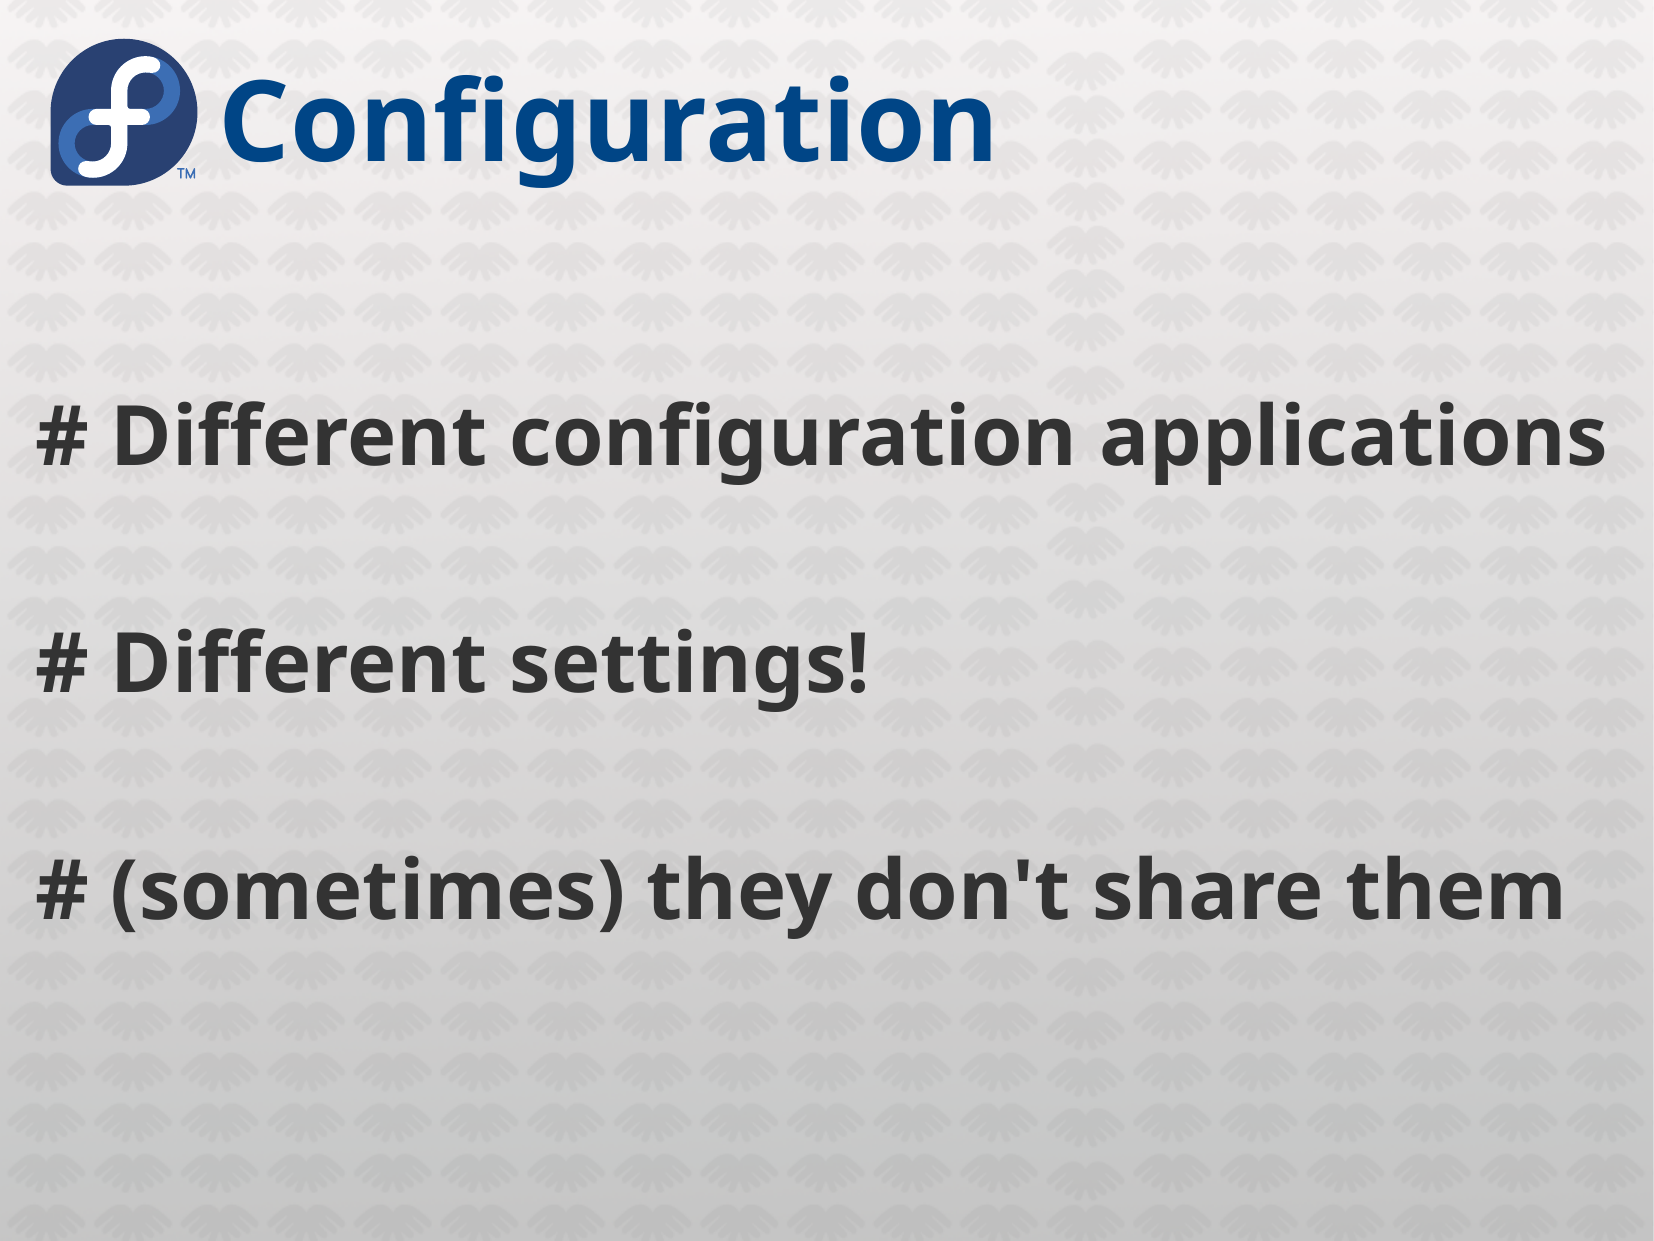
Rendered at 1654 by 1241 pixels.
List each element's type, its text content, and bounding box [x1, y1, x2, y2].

title Configuration [272, 23, 1654, 213]
picture [0, 0, 1654, 1241]
text_box # Different configuration applications # Different settings! # (sometimes) they don't share them [35, 237, 1619, 1158]
